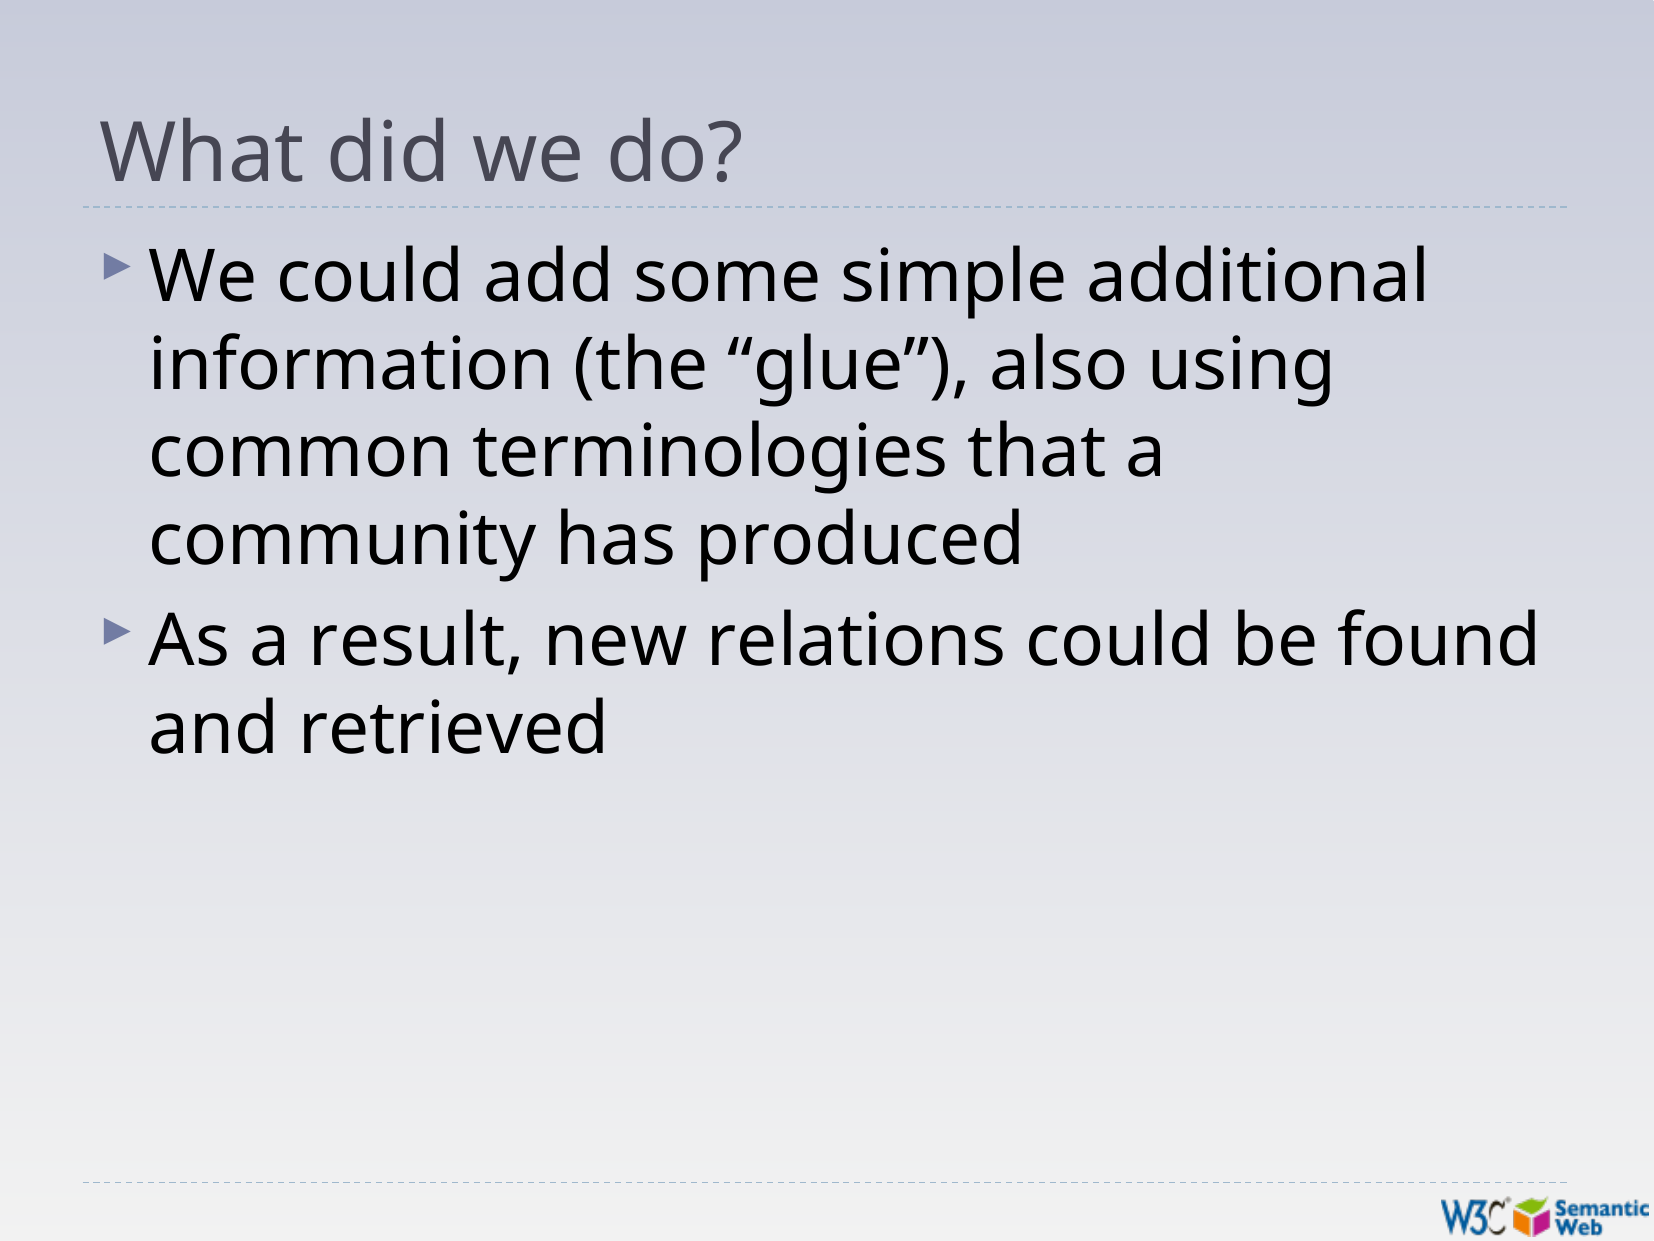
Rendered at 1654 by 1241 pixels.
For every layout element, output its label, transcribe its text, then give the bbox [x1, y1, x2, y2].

list We could add some simple additional information (the “glue”), also using common terminologies that a community has produced As a result, new relations could be found and retrieved [82, 220, 1572, 1114]
picture [1441, 1195, 1649, 1237]
title What did we do? [82, 27, 1572, 207]
